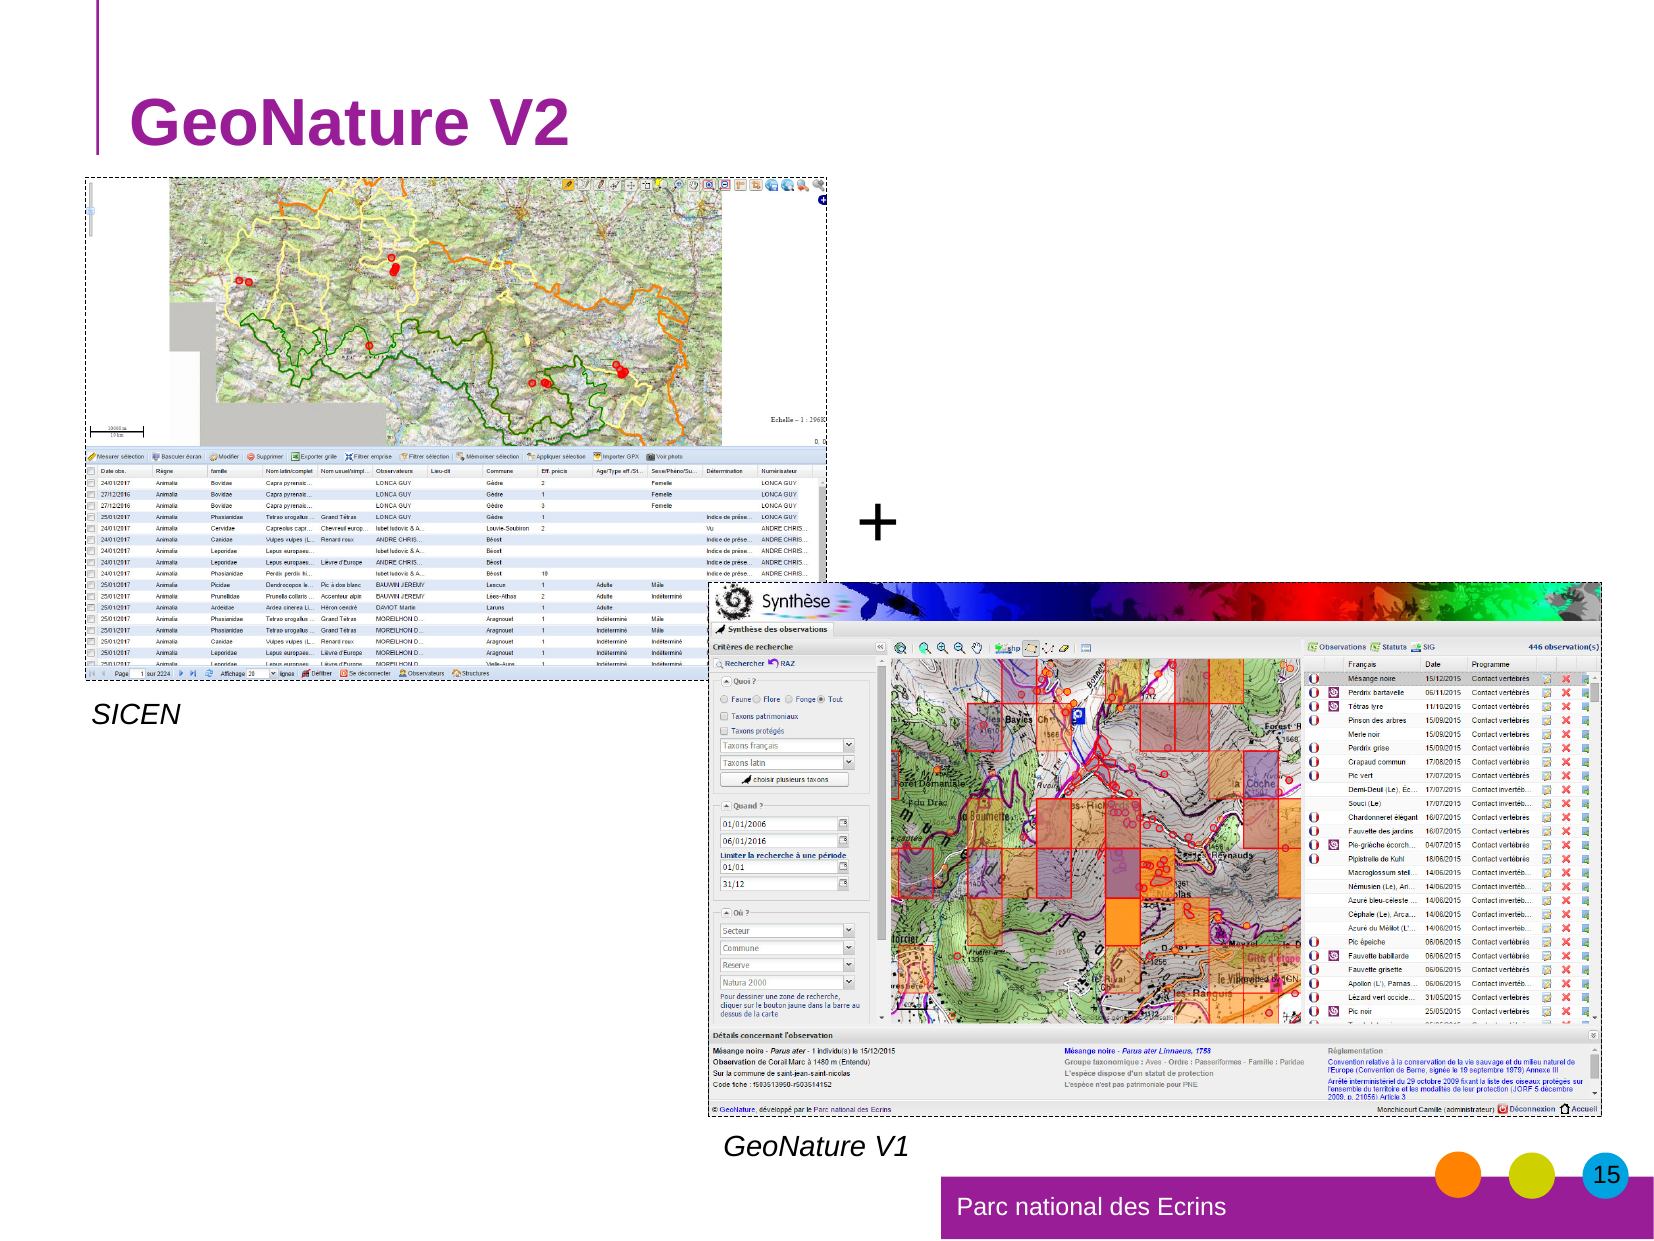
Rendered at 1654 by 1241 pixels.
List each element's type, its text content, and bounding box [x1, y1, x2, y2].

title GeoNature V2 [129, 11, 1619, 160]
text_box + [841, 472, 916, 572]
text_box SICEN [76, 690, 196, 739]
picture [85, 177, 1602, 1117]
text_box GeoNature V1 [708, 1122, 926, 1170]
